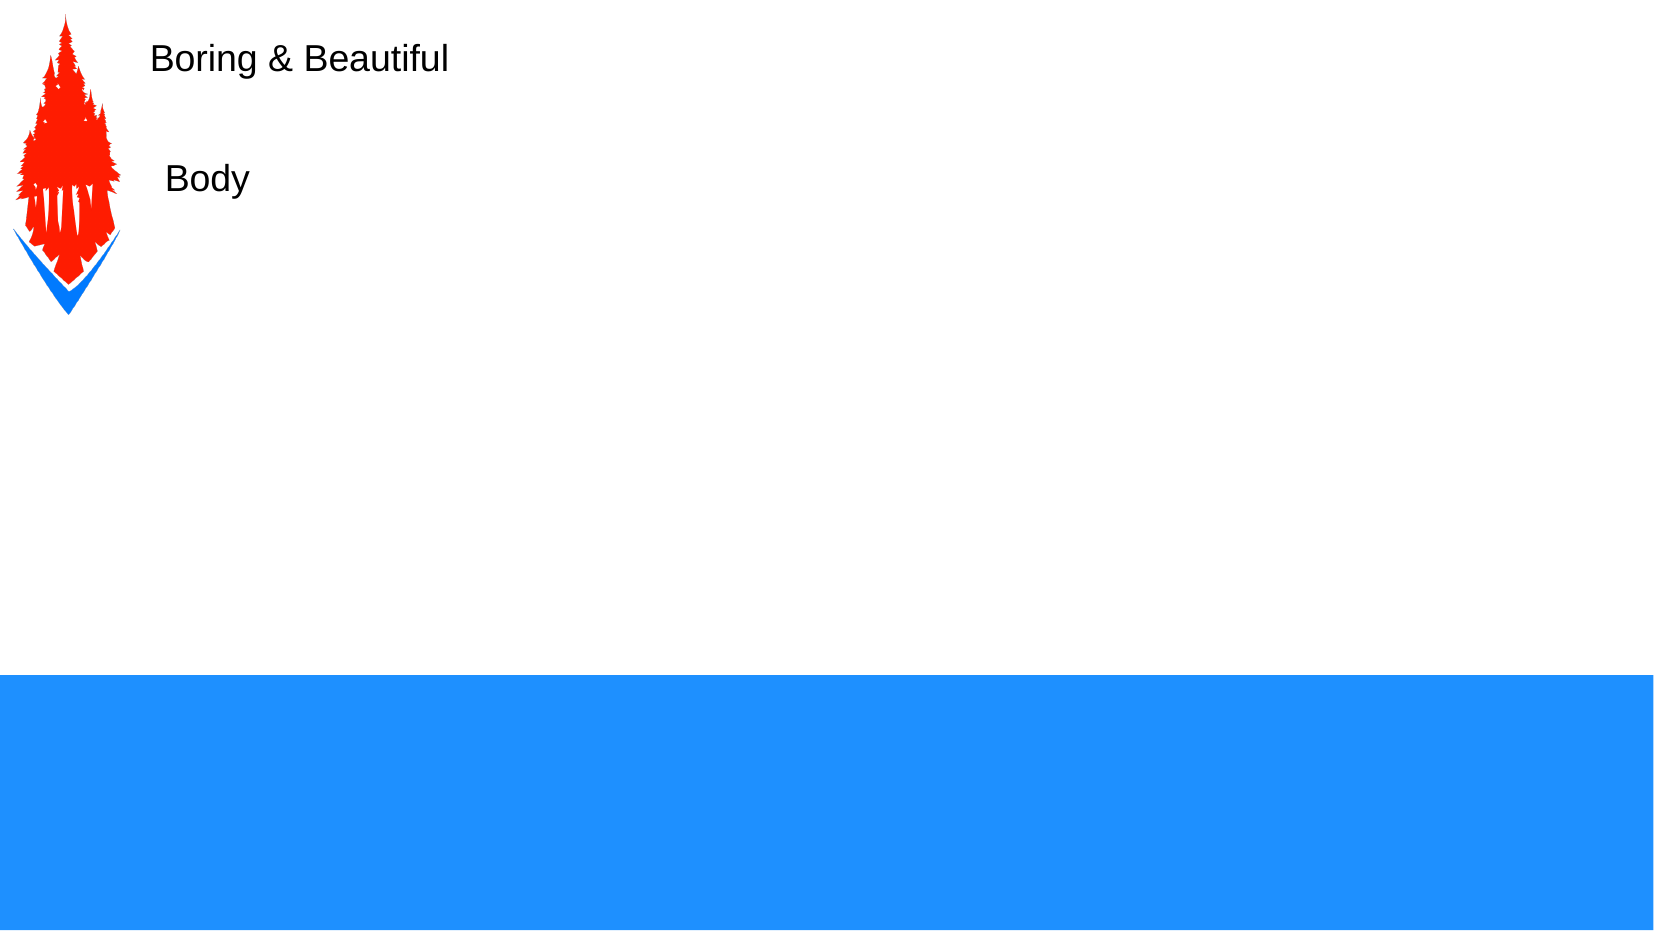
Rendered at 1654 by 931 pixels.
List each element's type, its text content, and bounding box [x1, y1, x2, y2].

picture [13, 14, 121, 316]
text_box [0, 675, 1654, 931]
text_box Boring & Beautiful [135, 30, 1201, 136]
text_box Body [150, 150, 1501, 616]
